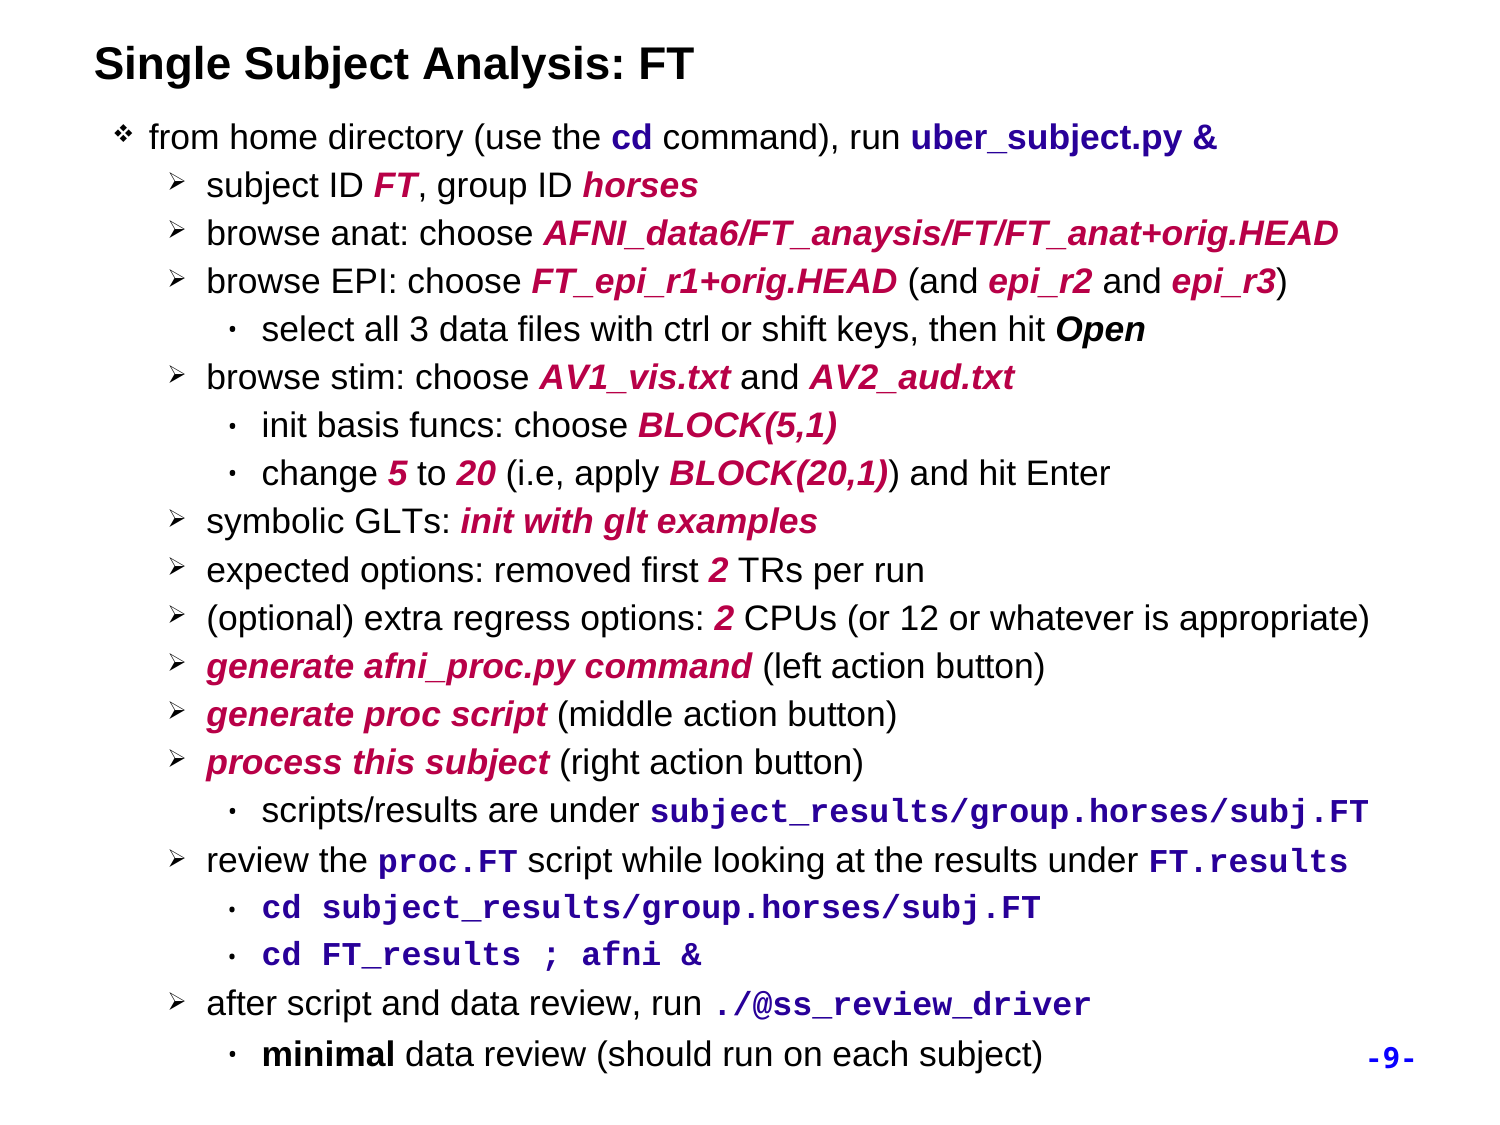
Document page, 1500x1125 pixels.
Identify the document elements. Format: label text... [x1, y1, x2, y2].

list Single Subject Analysis: FT from home directory (use the cd command), run uber_subject.py & subject ID FT, group ID horses browse anat: choose AFNI_data6/FT_anaysis/FT/FT_anat+orig.HEAD browse EPI: choose FT_epi_r1+orig.HEAD (and epi_r2 and epi_r3) select all 3 data files with ctrl or shift keys, then hit Open browse stim: choose AV1_vis.txt and AV2_aud.txt init basis funcs: choose BLOCK(5,1) change 5 to 20 (i.e, apply BLOCK(20,1)) and hit Enter symbolic GLTs: init with glt examples expected options: removed first 2 TRs per run (optional) extra regress options: 2 CPUs (or 12 or whatever is appropriate) generate afni_proc.py command (left action button) generate proc script (middle action button) process this subject (right action button) scripts/results are under subject_results/group.horses/subj.FT review the proc.FT script while looking at the results under FT.results cd subject_results/group.horses/subj.FT cd FT_results ; afni & after script and data review, run ./@ss_review_driver minimal data review (should run on each subject) [40, 29, 1461, 1116]
